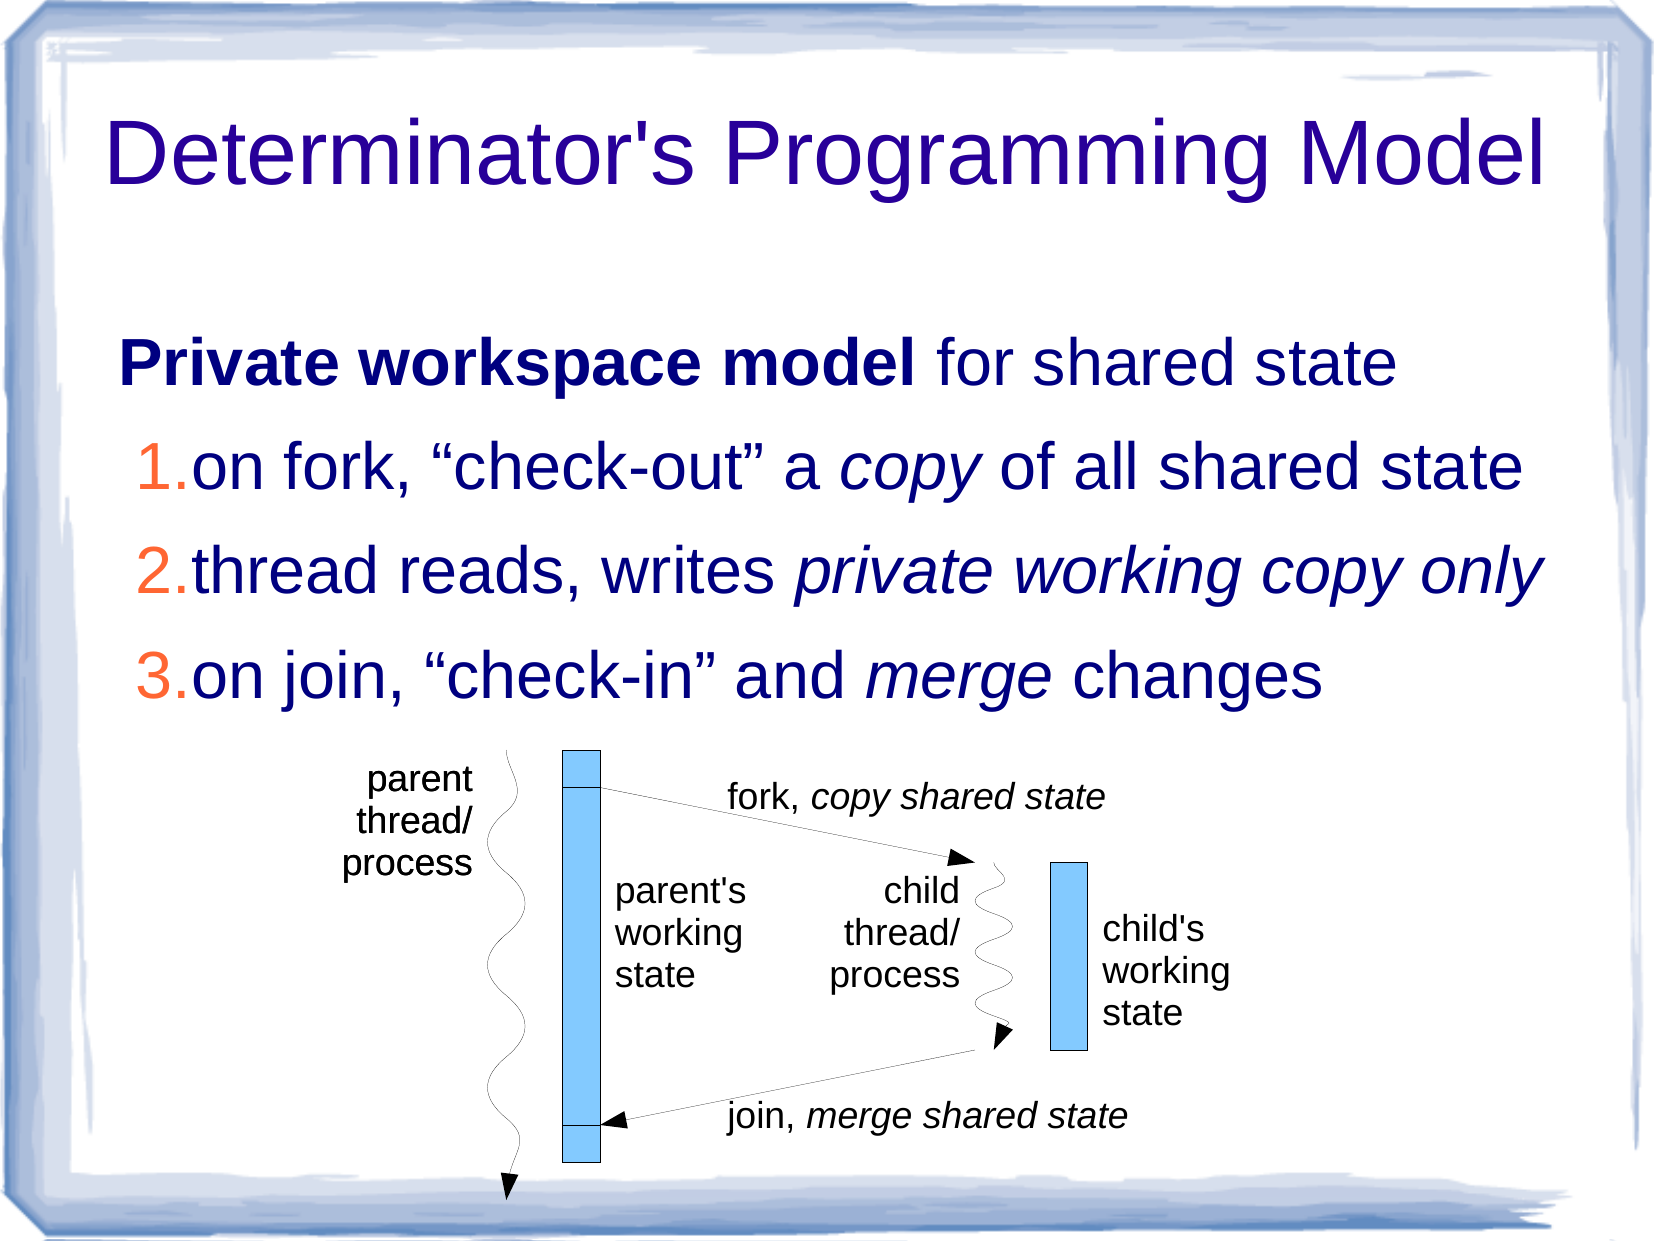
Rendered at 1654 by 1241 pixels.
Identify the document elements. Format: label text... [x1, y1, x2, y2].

text_box child thread/ process [788, 862, 976, 1004]
text_box fork, copy shared state [712, 768, 1201, 826]
title Determinator's Programming Model [82, 56, 1571, 250]
list Private workspace model for shared state on fork, “check-out” a copy of all shared state thread reads, writes private working copy only on join, “check-in” and merge changes [118, 324, 1571, 713]
text_box join, merge shared state [712, 1087, 1201, 1145]
text_box [1050, 862, 1088, 1051]
text_box [562, 750, 601, 1163]
text_box child's working state [1087, 900, 1276, 1041]
picture [0, 0, 1654, 1241]
text_box parent thread/ process [300, 750, 488, 891]
text_box parent's working state [600, 862, 788, 1004]
